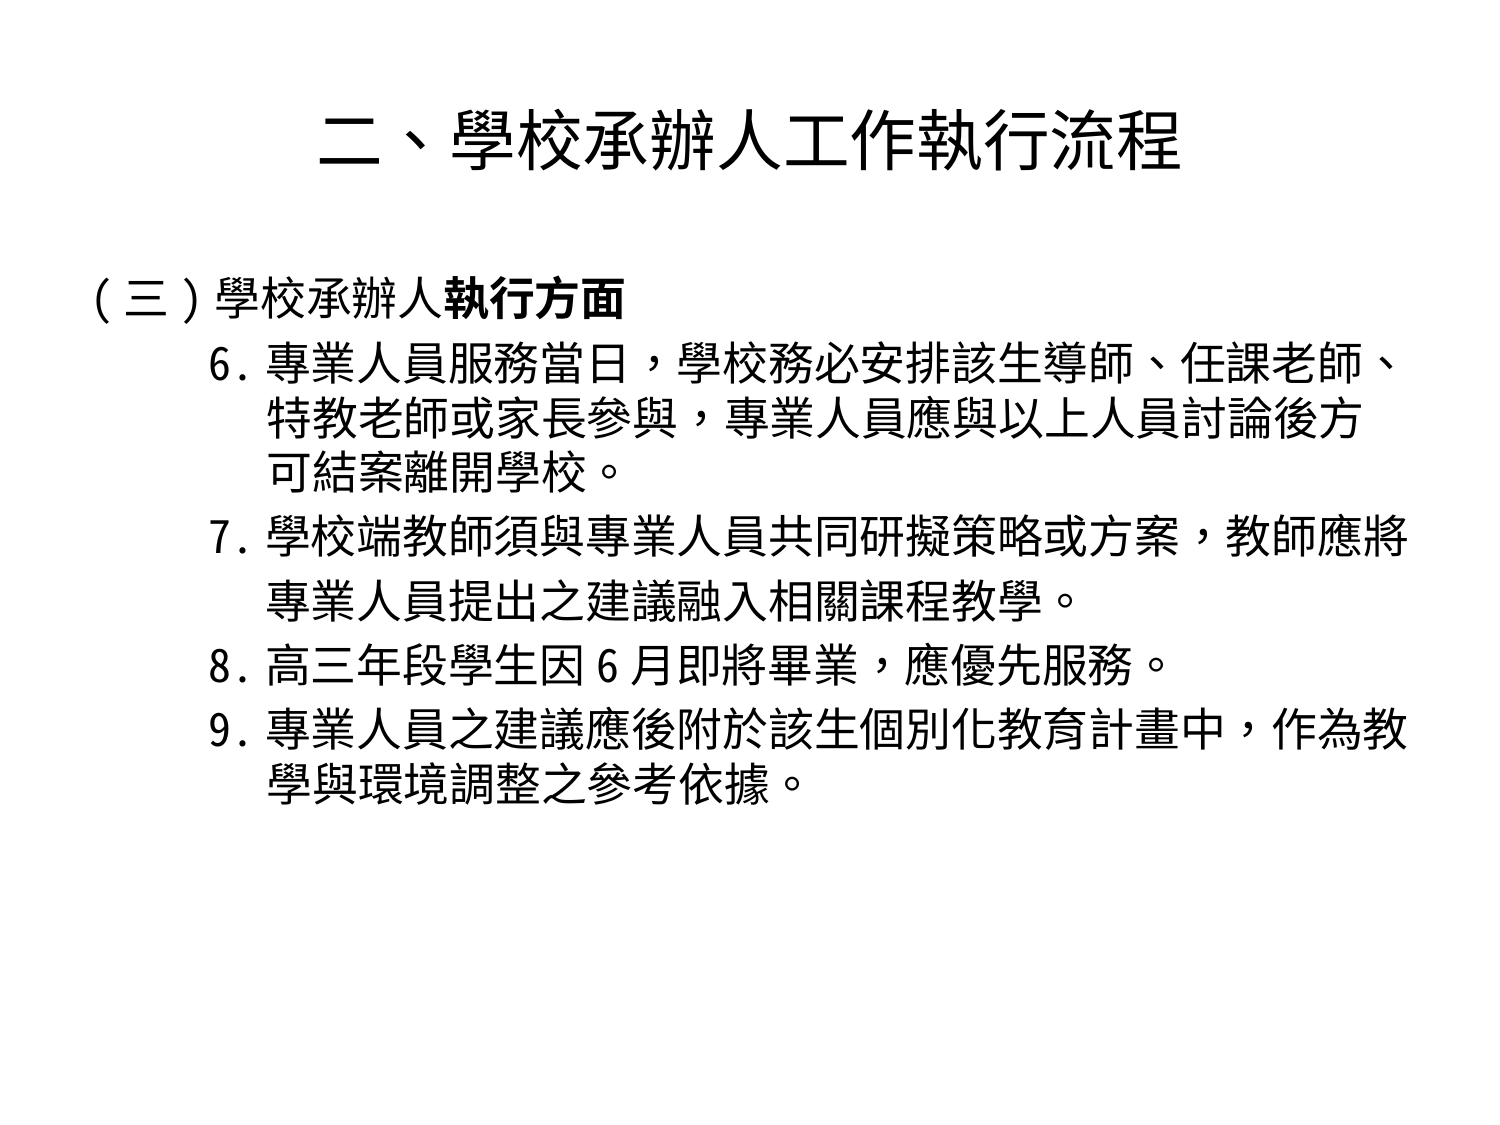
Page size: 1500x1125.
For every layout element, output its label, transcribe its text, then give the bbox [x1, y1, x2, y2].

list (三)學校承辦人執行方面 6.專業人員服務當日，學校務必安排該生導師、任課老師、特教老師或家長參與，專業人員應與以上人員討論後方可結案離開學校。 7.學校端教師須與專業人員共同研擬策略或方案，教師應將 專業人員提出之建議融入相關課程教學。 8.高三年段學生因6月即將畢業，應優先服務。 9.專業人員之建議應後附於該生個別化教育計畫中，作為教學與環境調整之參考依據。 [75, 262, 1425, 1005]
title 二、學校承辦人工作執行流程 [75, 45, 1425, 233]
